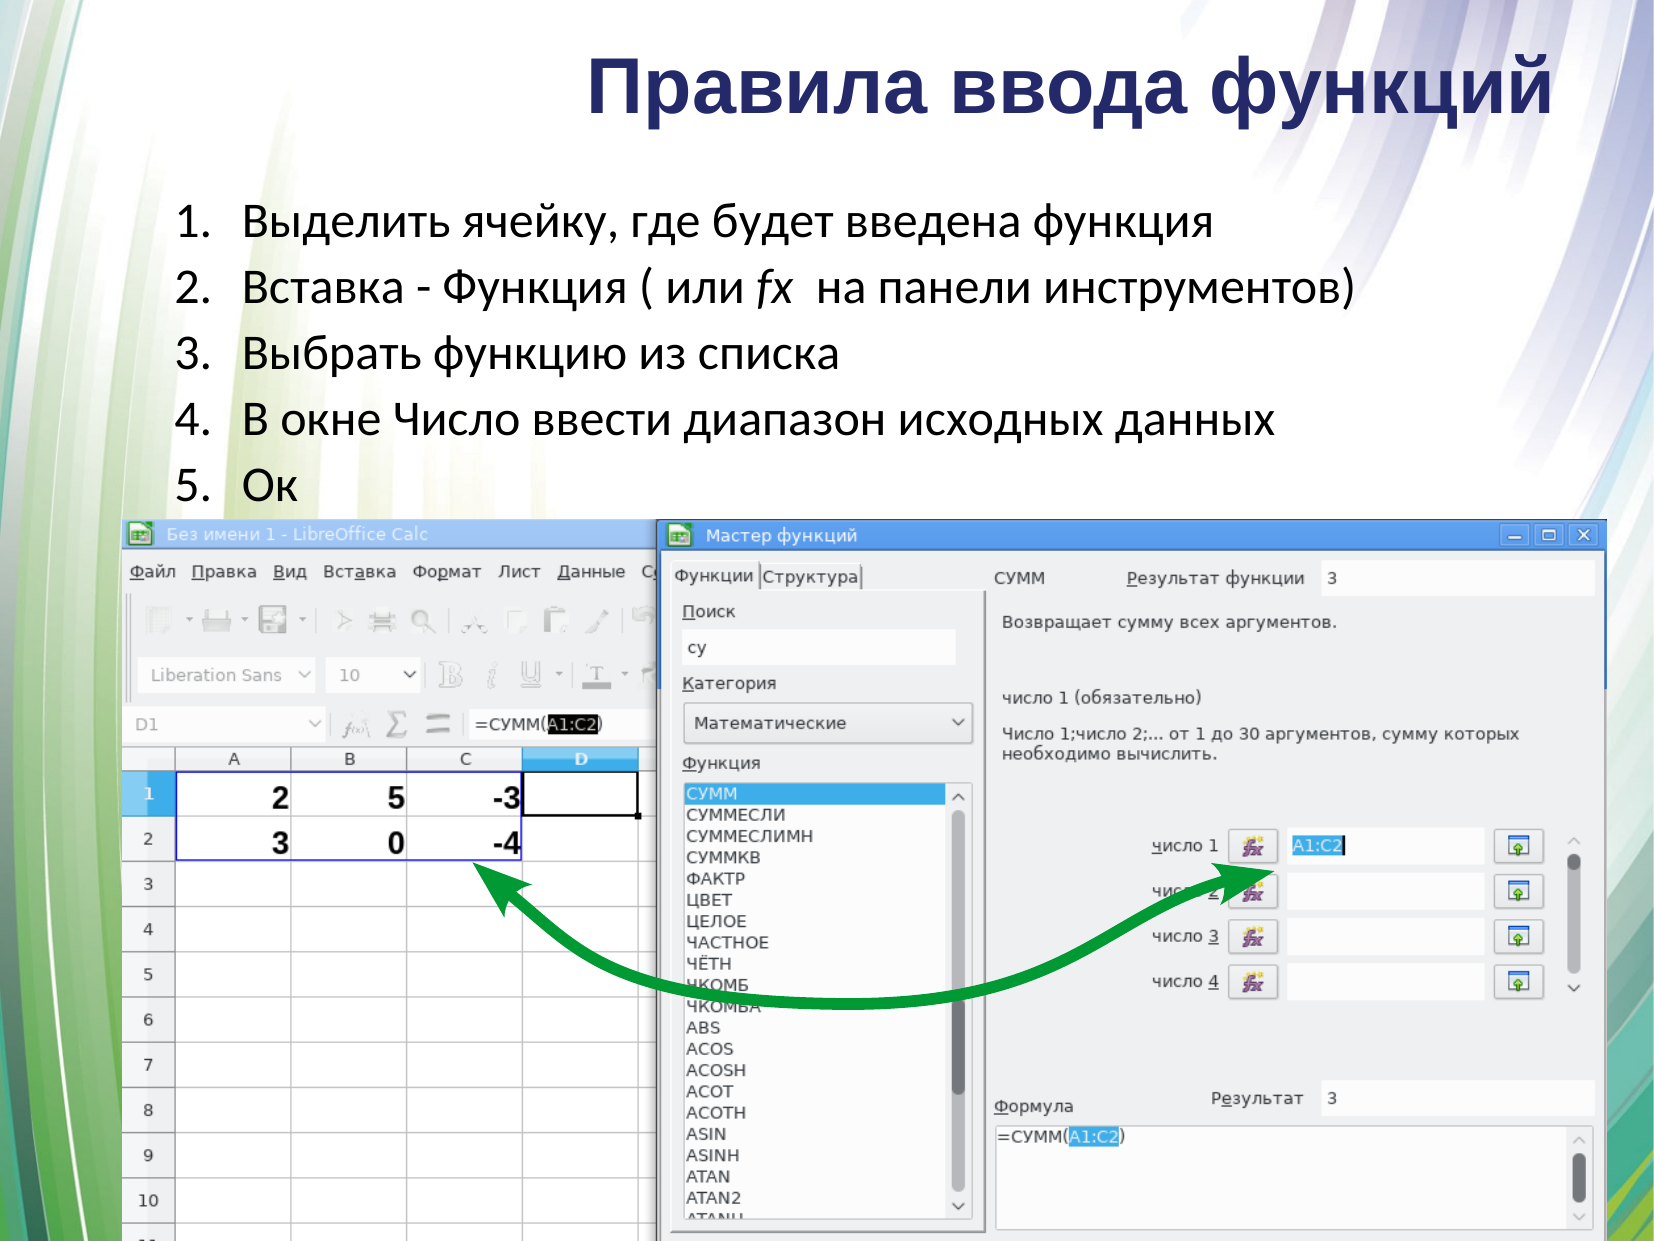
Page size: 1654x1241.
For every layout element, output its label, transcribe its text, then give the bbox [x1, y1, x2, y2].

text_box Выделить ячейку, где будет введена функция Вставка - Функция ( или fx на панели инструментов) Выбрать функцию из списка В окне Число ввести диапазон исходных данных Ок [84, 173, 1583, 520]
picture [0, 0, 1654, 1241]
text_box Правила ввода функций [97, 34, 1571, 139]
